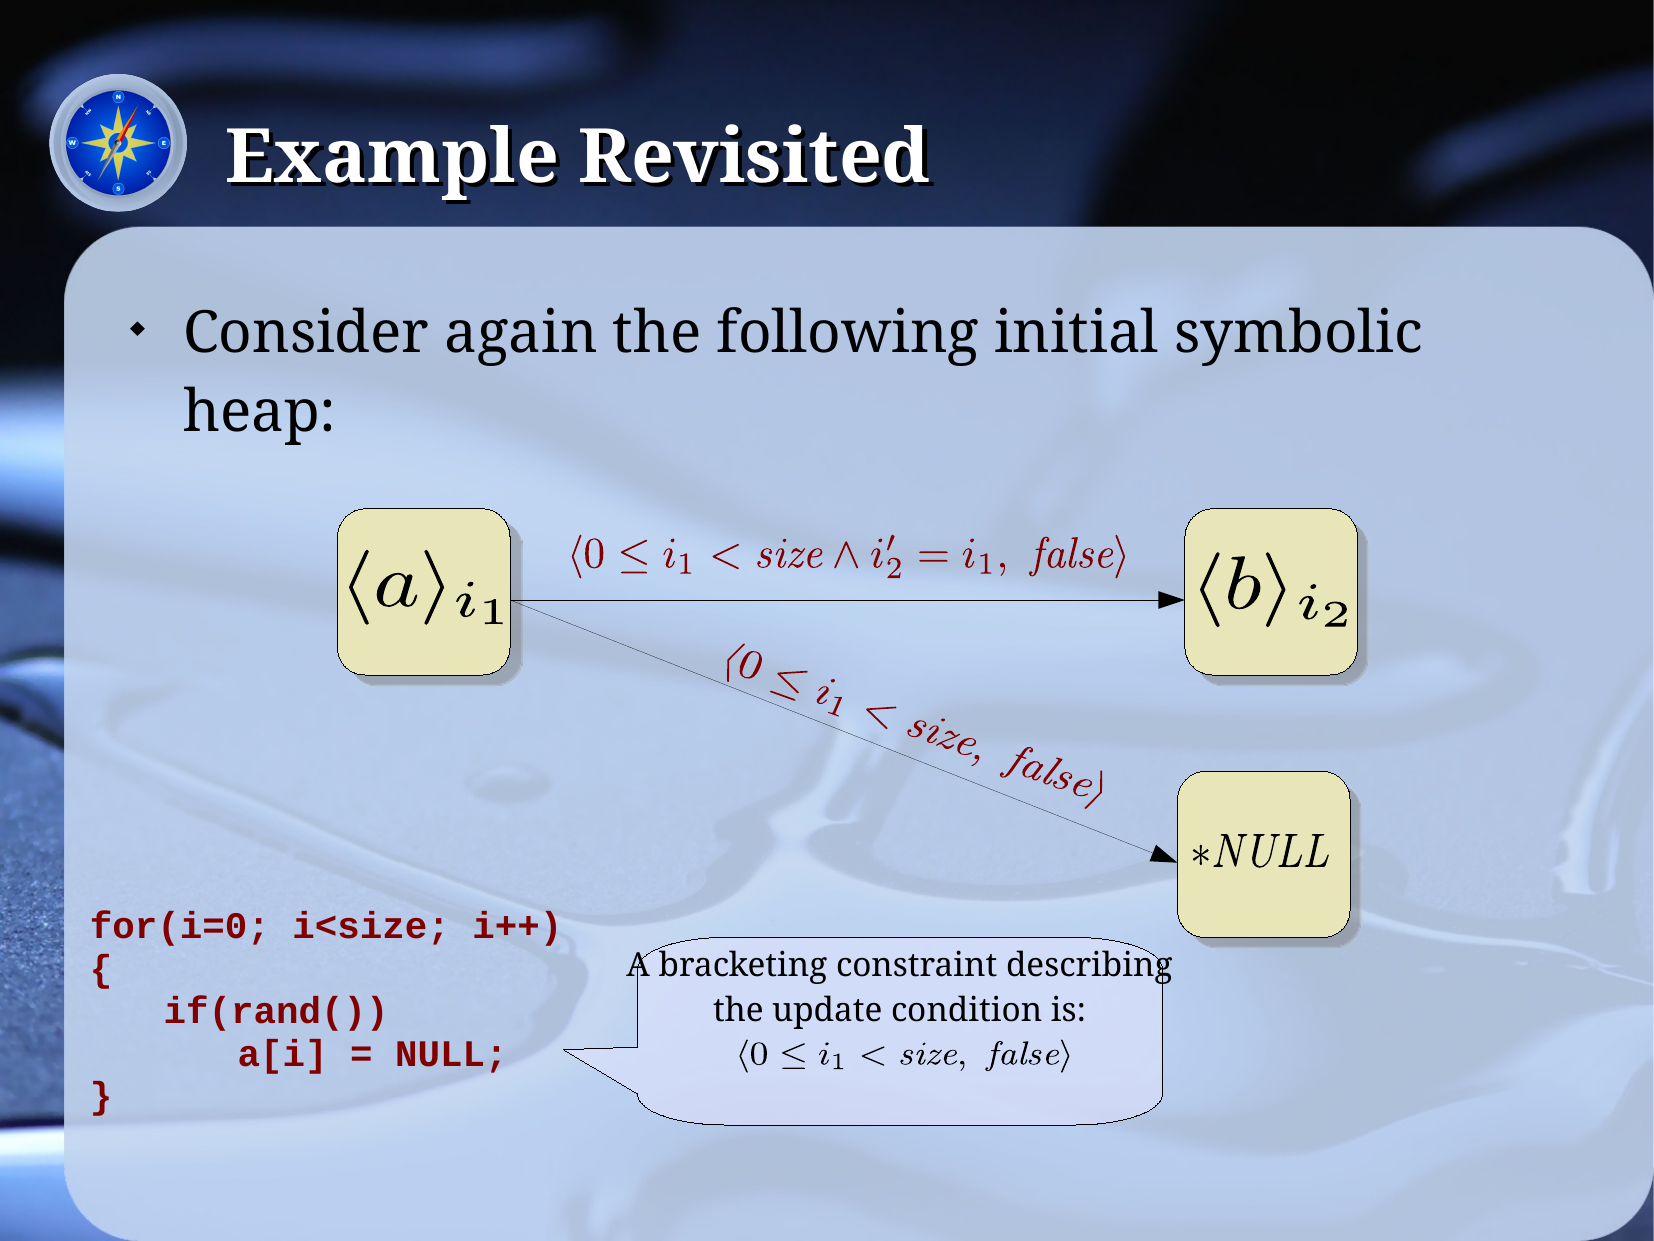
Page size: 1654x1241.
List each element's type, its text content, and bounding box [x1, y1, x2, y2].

text_box [1177, 771, 1351, 938]
title Example Revisited [225, 49, 1571, 257]
list Consider again the following initial symbolic heap: [112, 290, 1571, 1094]
text_box [1184, 508, 1358, 676]
text_box [337, 508, 511, 676]
text_box A bracketing constraint describing the update condition is: [563, 937, 1163, 1126]
text_box for(i=0; i<size; i++) { if(rand()) a[i] = NULL; } [75, 900, 611, 1163]
picture [0, 0, 1654, 1241]
